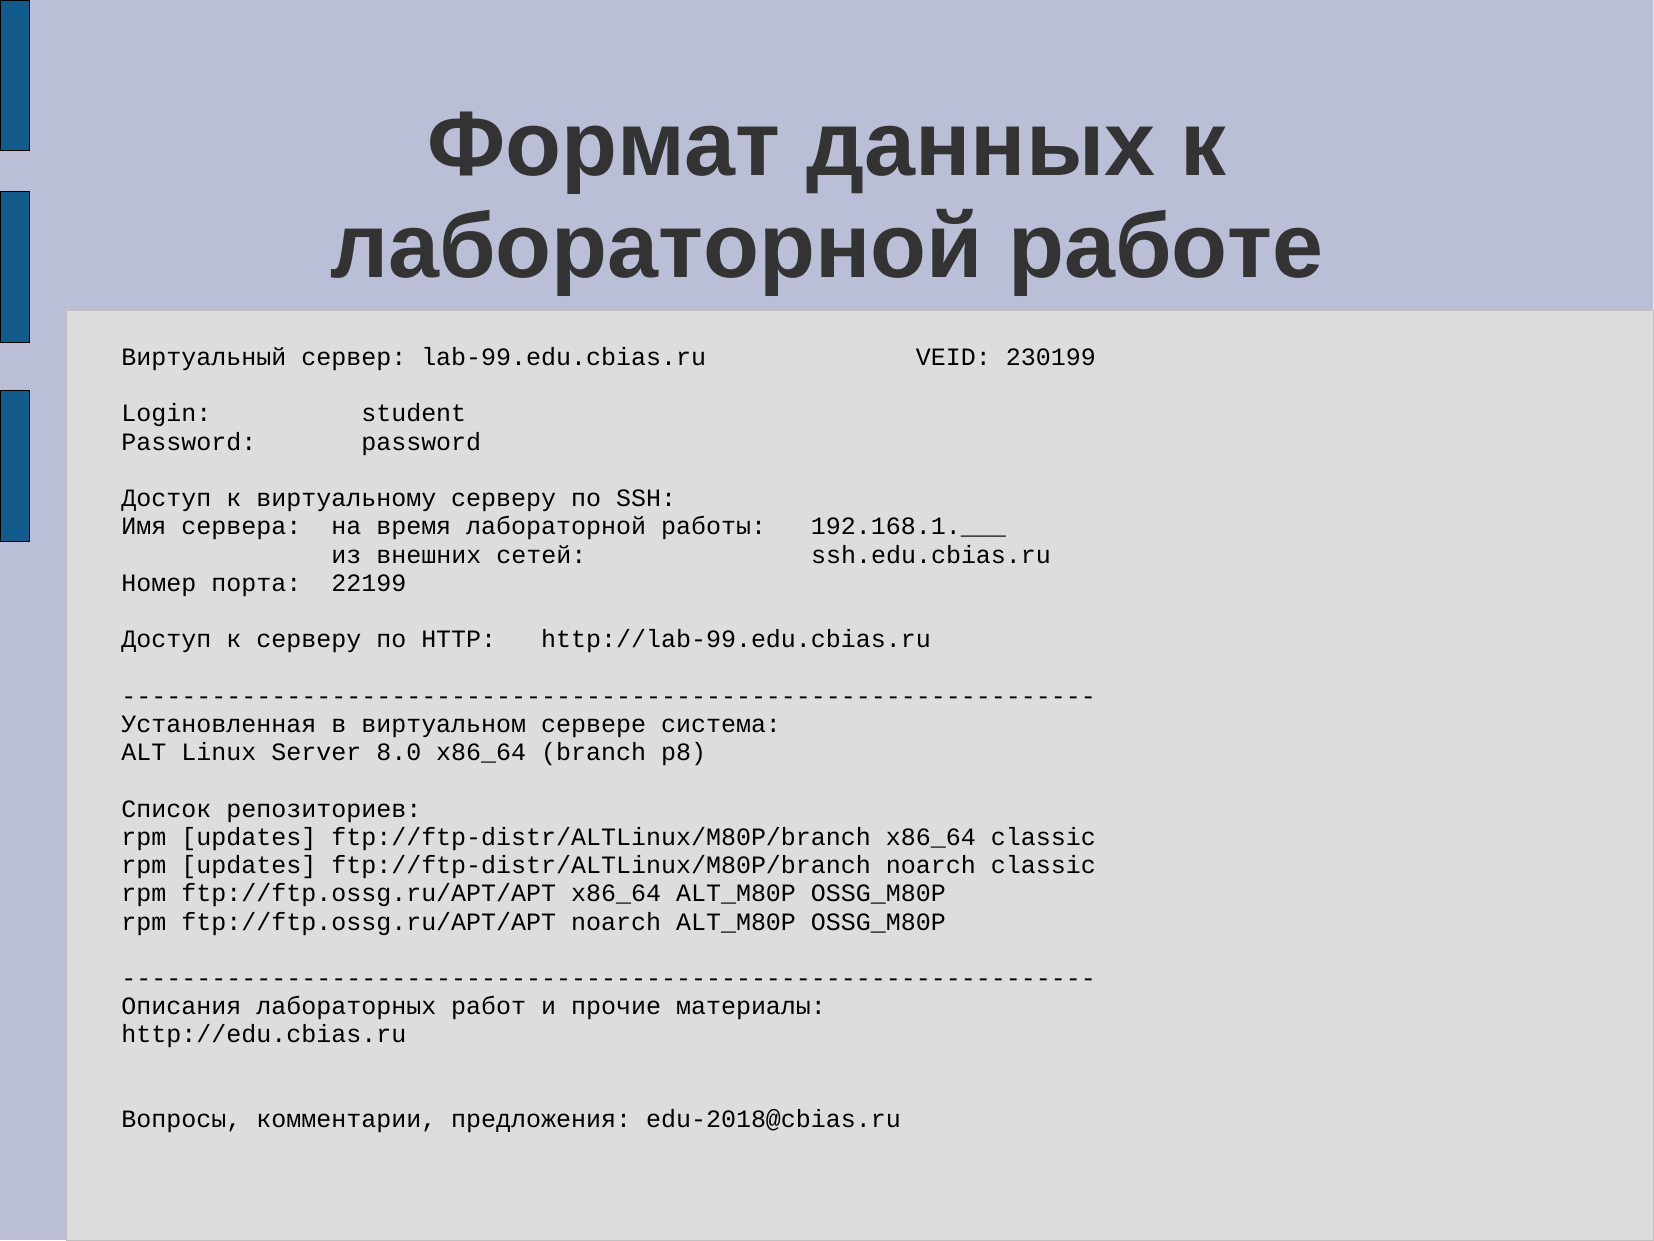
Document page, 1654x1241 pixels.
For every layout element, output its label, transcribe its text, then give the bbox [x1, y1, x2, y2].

title Формат данных к лабораторной работе [121, 91, 1534, 299]
subtitle Виртуальный сервер: lab-99.edu.cbias.ru VEID: 230199 Login: student Password: password Доступ к виртуальному серверу по SSH: Имя сервера: на время лабораторной работы: 192.168.1.___ из внешних сетей: ssh.edu.cbias.ru Номер порта: 22199 Доступ к серверу по HTTP: http://lab-99.edu.cbias.ru ----------------------------------------------------------------- Установленная в виртуальном сервере система: ALT Linux Server 8.0 x86_64 (branch p8) Список репозиториев: rpm [updates] ftp://ftp-distr/ALTLinux/M80P/branch x86_64 classic rpm [updates] ftp://ftp-distr/ALTLinux/M80P/branch noarch classic rpm ftp://ftp.ossg.ru/APT/APT x86_64 ALT_M80P OSSG_M80P rpm ftp://ftp.ossg.ru/APT/APT noarch ALT_M80P OSSG_M80P ----------------------------------------------------------------- Описания лабораторных работ и прочие материалы: http://edu.cbias.ru Вопросы, комментарии, предложения: edu-2018@cbias.ru [121, 344, 1534, 1164]
